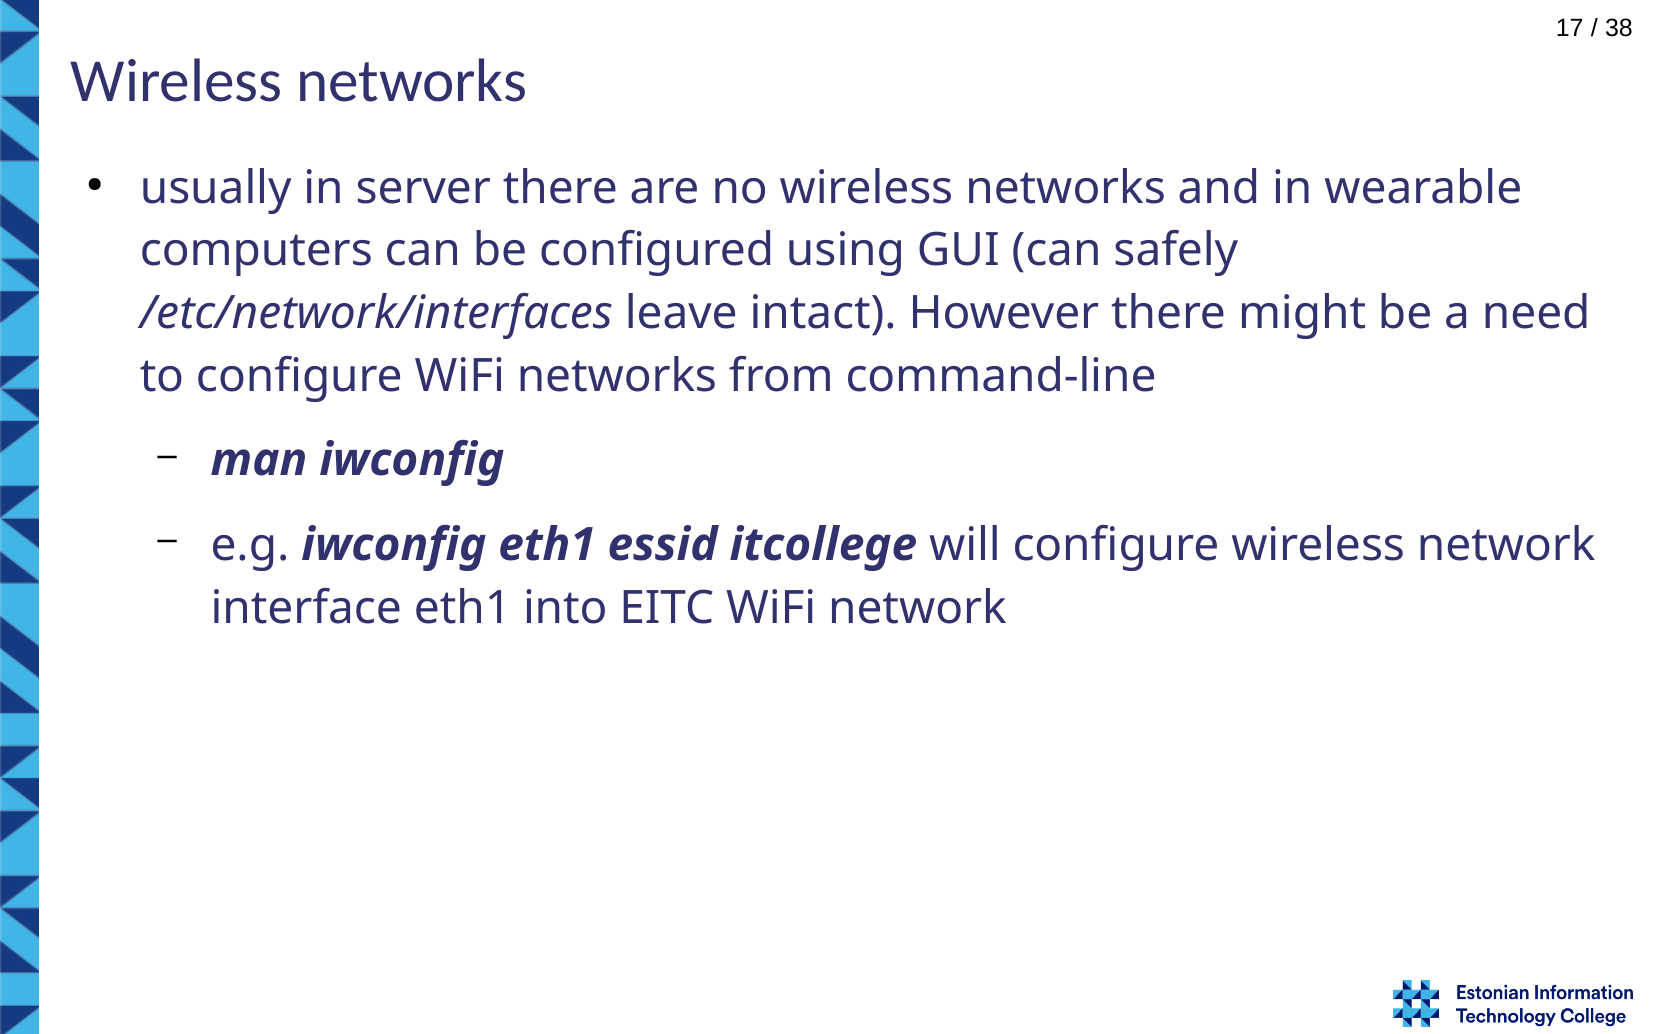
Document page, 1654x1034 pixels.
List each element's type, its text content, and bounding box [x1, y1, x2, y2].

picture [1393, 980, 1633, 1027]
list usually in server there are no wireless networks and in wearable computers can be configured using GUI (can safely /etc/network/interfaces leave intact). However there might be a need to configure WiFi networks from command-line man iwconfig e.g. iwconfig eth1 essid itcollege will configure wireless network interface eth1 into EITC WiFi network [68, 153, 1630, 957]
title Wireless networks [70, 41, 1630, 130]
